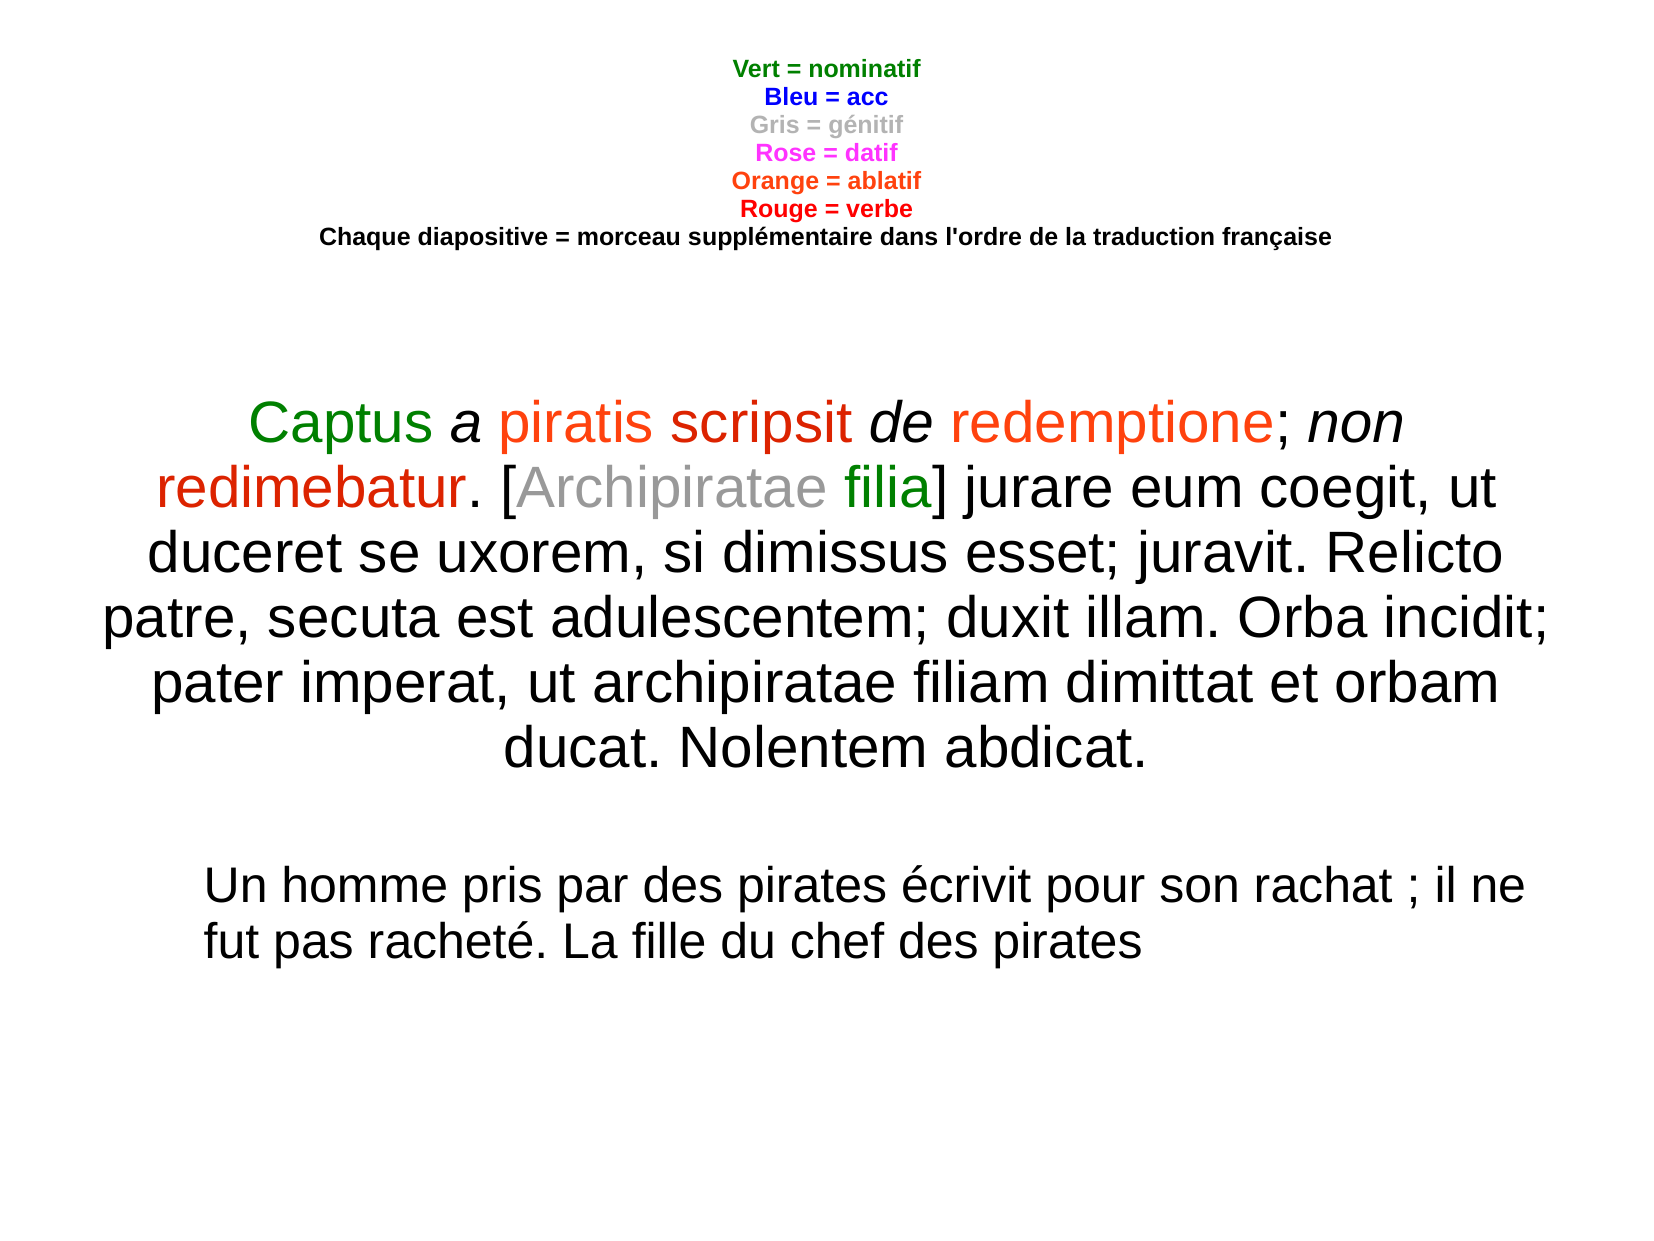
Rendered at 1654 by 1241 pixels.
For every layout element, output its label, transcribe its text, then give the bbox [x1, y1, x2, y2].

subtitle Captus a piratis scripsit de redemptione; non redimebatur. [Archipiratae filia] jurare eum coegit, ut duceret se uxorem, si dimissus esset; juravit. Relicto patre, secuta est adulescentem; duxit illam. Orba incidit; pater imperat, ut archipiratae filiam dimittat et orbam ducat. Nolentem abdicat. [82, 318, 1571, 851]
title Vert = nominatif Bleu = acc Gris = génitif Rose = datif Orange = ablatif Rouge = verbe Chaque diapositive = morceau supplémentaire dans l'ordre de la traduction française [82, 49, 1571, 257]
text_box Un homme pris par des pirates écrivit pour son rachat ; il ne fut pas racheté. La fille du chef des pirates [188, 850, 1571, 977]
